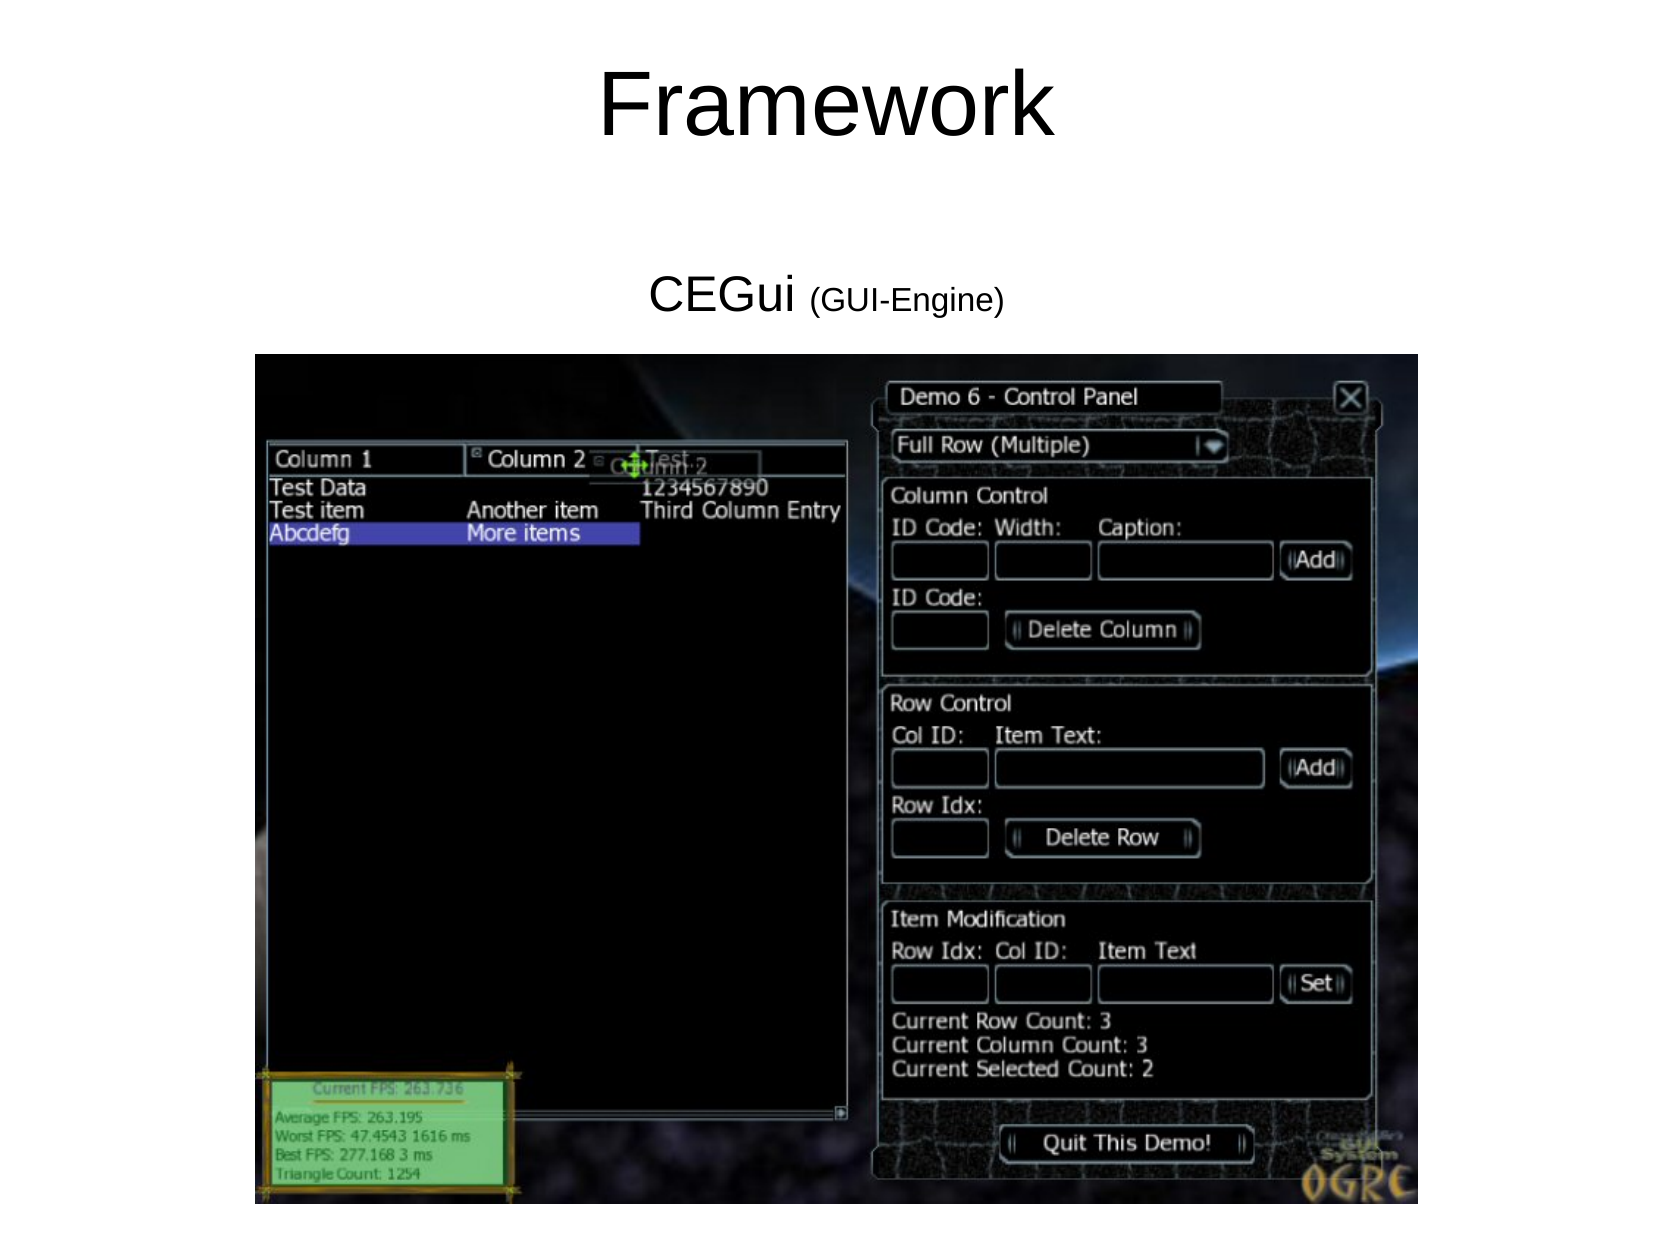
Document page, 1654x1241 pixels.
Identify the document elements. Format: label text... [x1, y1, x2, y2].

title Framework [82, 0, 1571, 208]
picture [255, 354, 1418, 1204]
text_box CEGui (GUI-Engine) [82, 265, 1571, 325]
